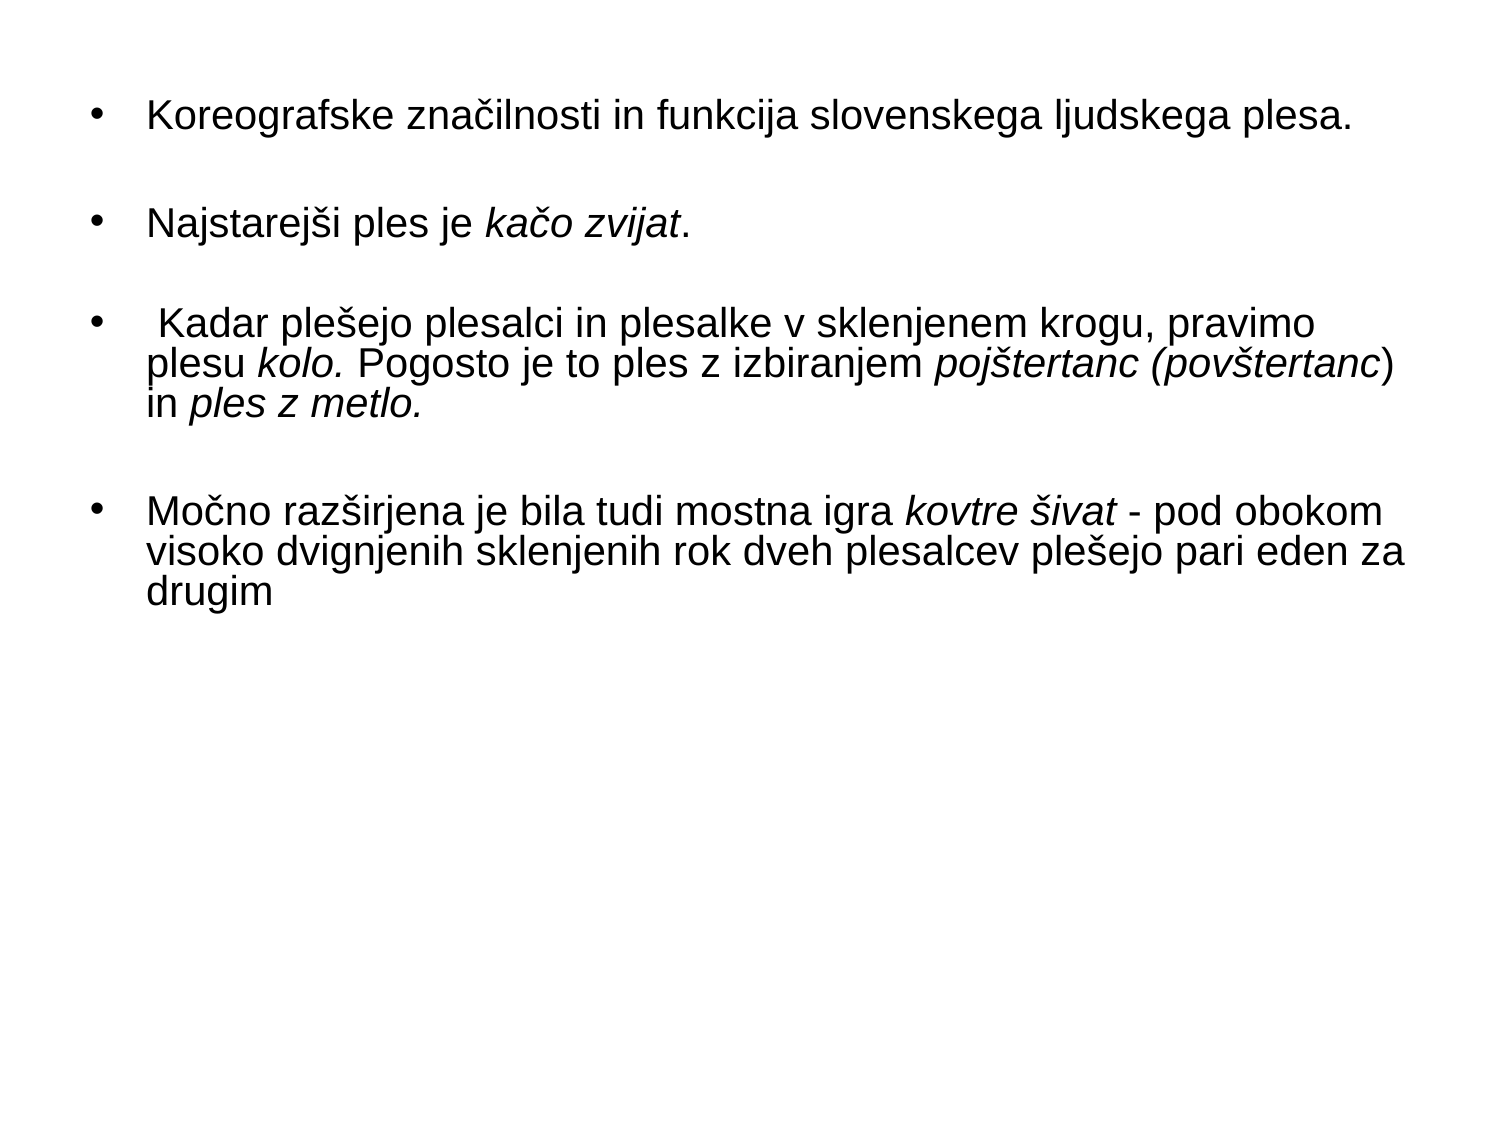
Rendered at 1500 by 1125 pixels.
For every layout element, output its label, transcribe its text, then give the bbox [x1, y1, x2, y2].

list Koreografske značilnosti in funkcija slovenskega ljudskega plesa. Najstarejši ples je kačo zvijat. Kadar plešejo plesalci in plesalke v sklenjenem krogu, pravimo plesu kolo. Pogosto je to ples z izbiranjem pojštertanc (povštertanc) in ples z metlo. Močno razširjena je bila tudi mostna igra kovtre šivat - pod obokom visoko dvignjenih sklenjenih rok dveh plesalcev plešejo pari eden za drugim [75, 90, 1426, 1005]
